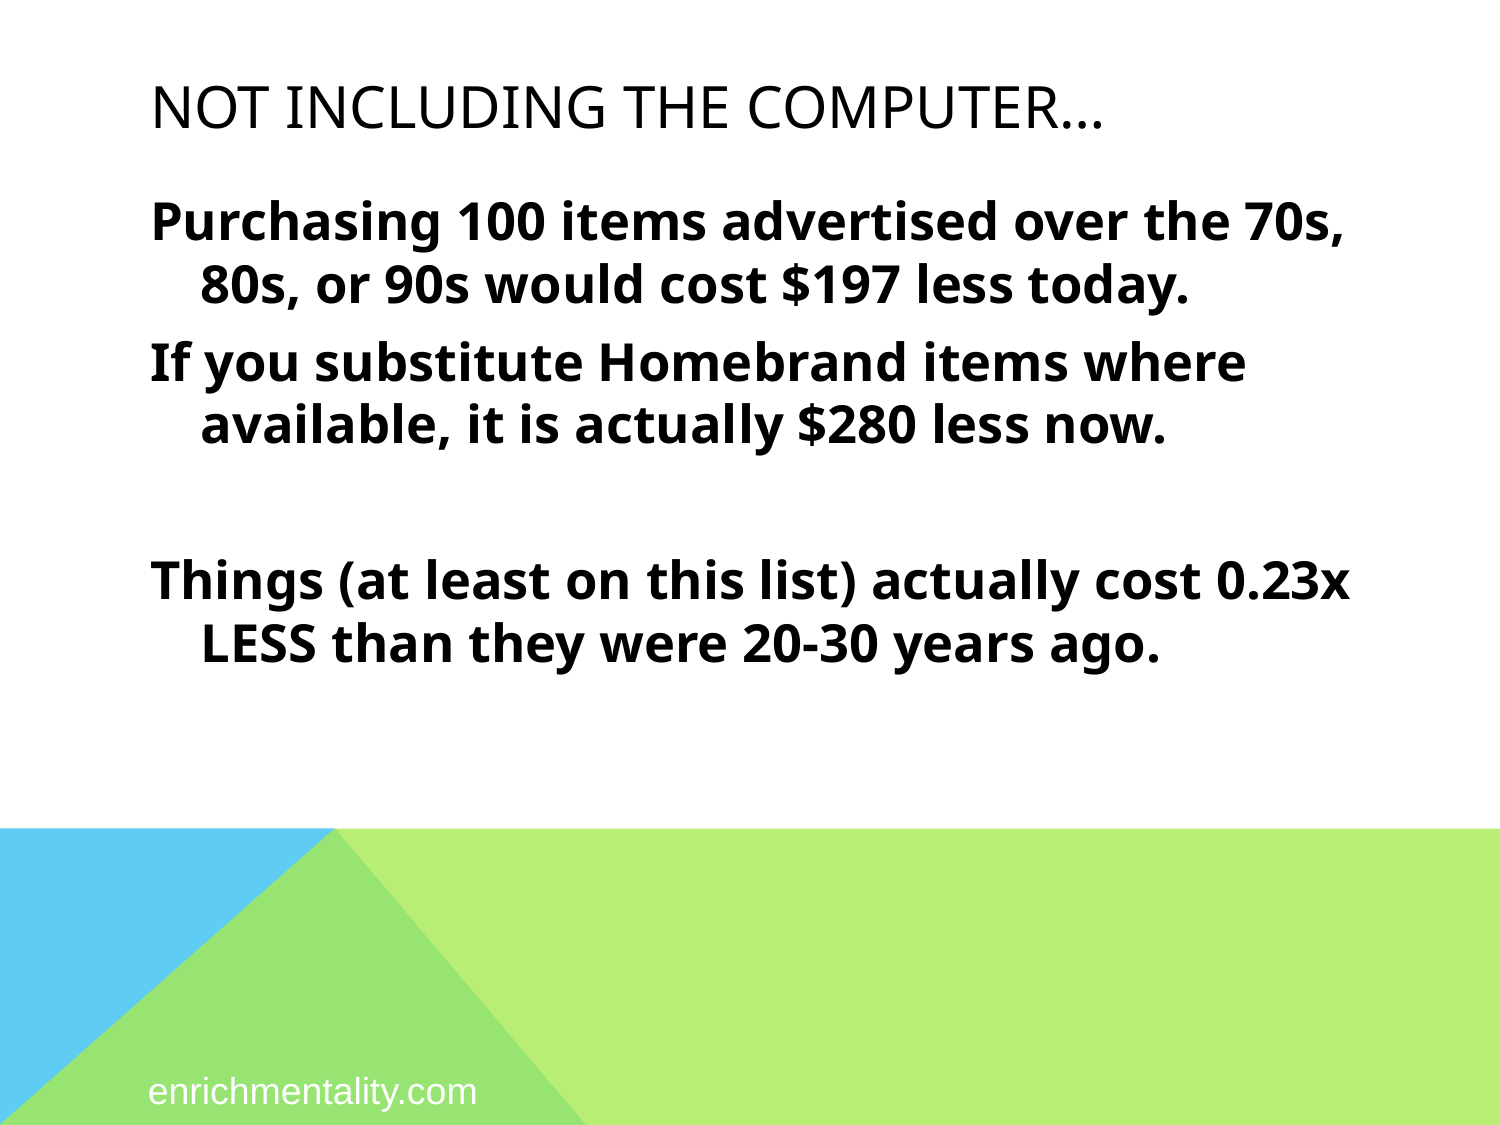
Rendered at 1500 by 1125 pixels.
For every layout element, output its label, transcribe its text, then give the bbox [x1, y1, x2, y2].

text_box enrichmentality.com [118, 1062, 508, 1120]
list Purchasing 100 items advertised over the 70s, 80s, or 90s would cost $197 less today. If you substitute Homebrand items where available, it is actually $280 less now. Things (at least on this list) actually cost 0.23x LESS than they were 20-30 years ago. [135, 180, 1369, 768]
title Not including the computer… [135, 60, 1369, 150]
